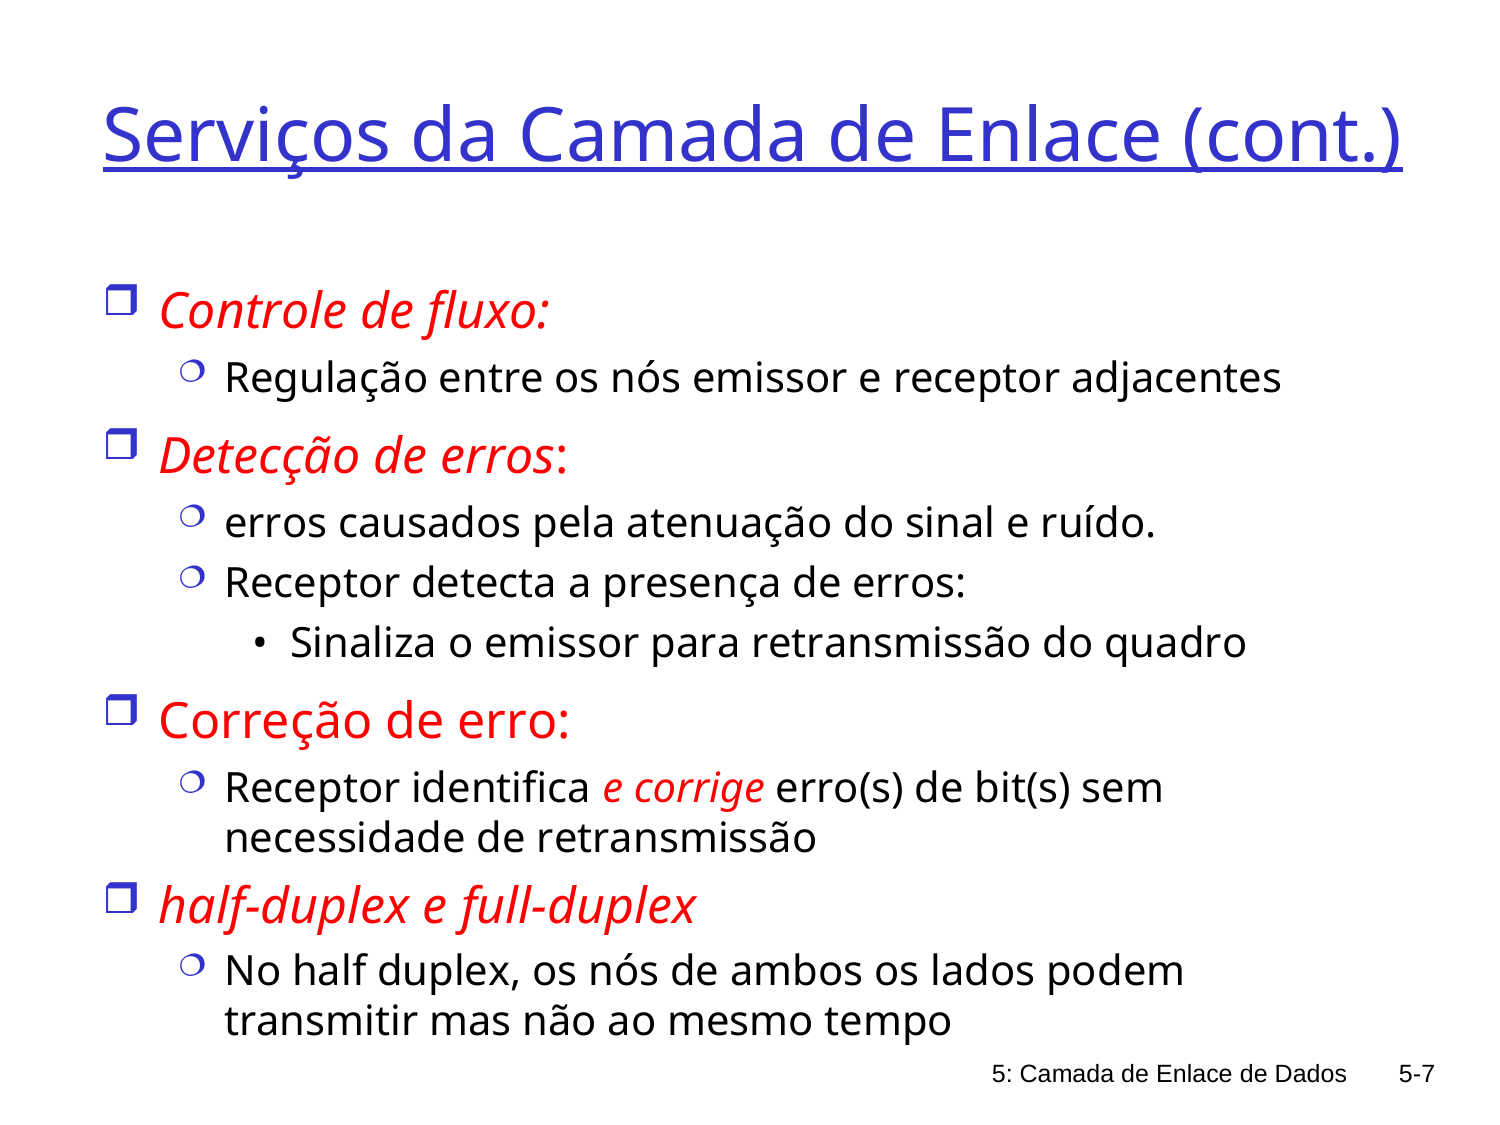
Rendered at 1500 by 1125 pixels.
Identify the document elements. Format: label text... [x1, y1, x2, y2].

text_box 5-<número> [1339, 1050, 1451, 1125]
title Serviços da Camada de Enlace (cont.) [87, 37, 1430, 225]
list Controle de fluxo: Regulação entre os nós emissor e receptor adjacentes Detecção de erros: erros causados pela atenuação do sinal e ruído. Receptor detecta a presença de erros: Sinaliza o emissor para retransmissão do quadro Correção de erro: Receptor identifica e corrige erro(s) de bit(s) sem necessidade de retransmissão half-duplex e full-duplex No half duplex, os nós de ambos os lados podem transmitir mas não ao mesmo tempo [87, 262, 1363, 1052]
text_box 5: Camada de Enlace de Dados [837, 1052, 1339, 1125]
